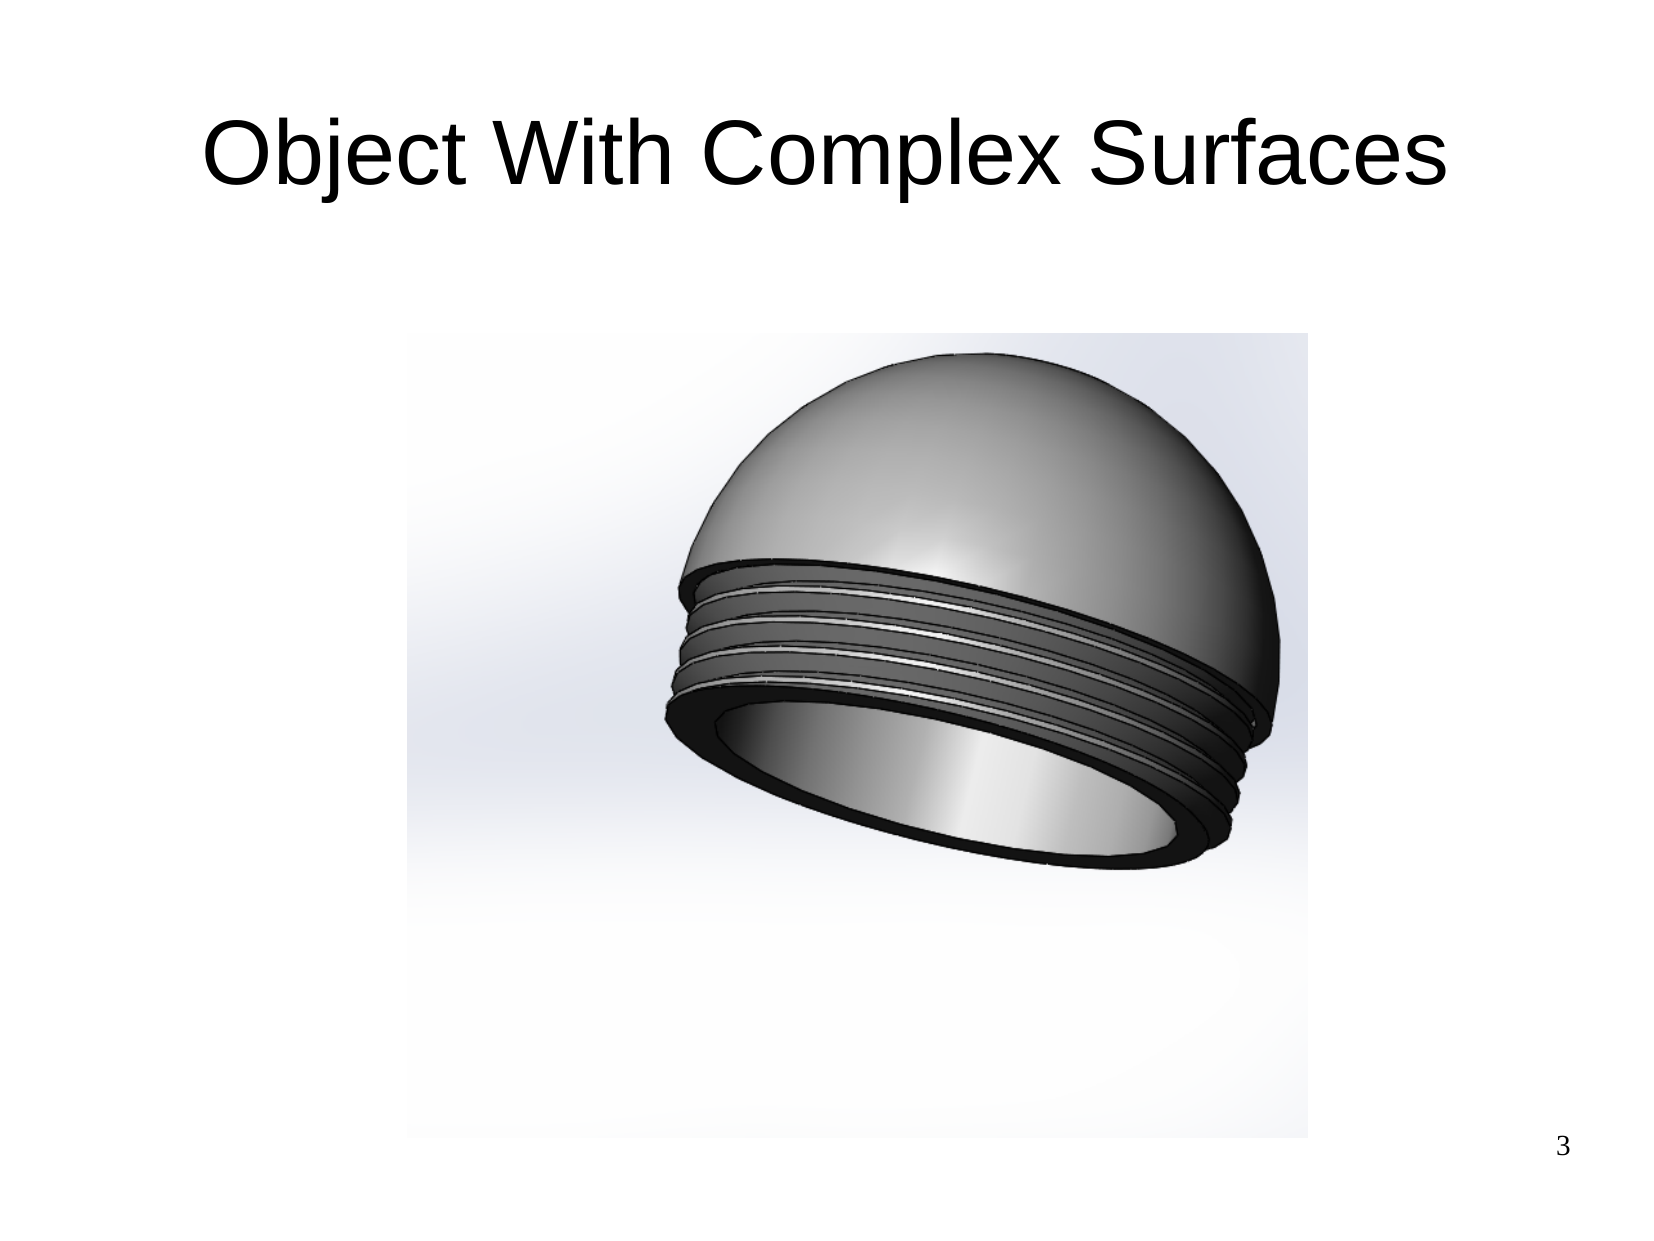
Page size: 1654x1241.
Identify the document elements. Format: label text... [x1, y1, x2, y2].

title Object With Complex Surfaces [82, 49, 1571, 257]
picture [407, 333, 1308, 1138]
